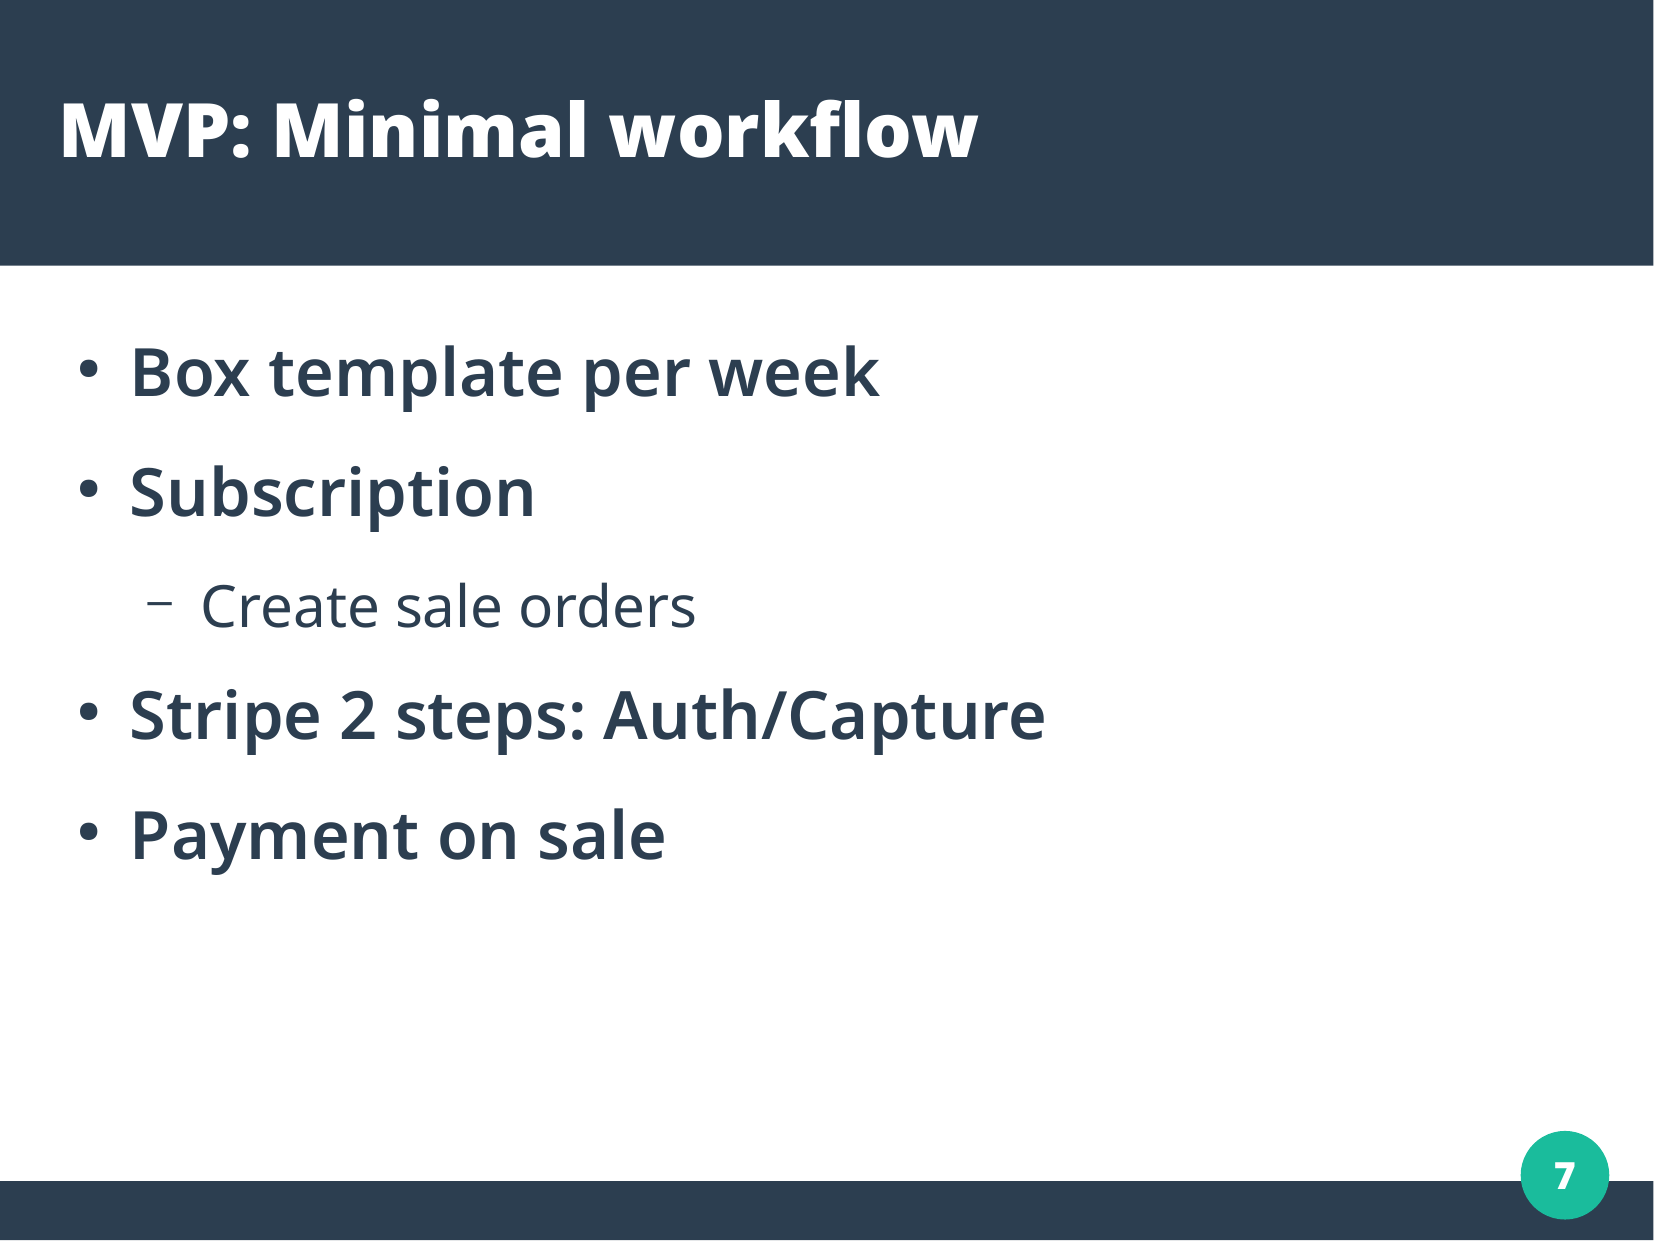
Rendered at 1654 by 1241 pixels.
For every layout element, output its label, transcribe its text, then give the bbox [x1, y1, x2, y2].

list Box template per week Subscription Create sale orders Stripe 2 steps: Auth/Capture Payment on sale [59, 324, 1595, 1152]
title MVP: Minimal workflow [59, 49, 1595, 207]
